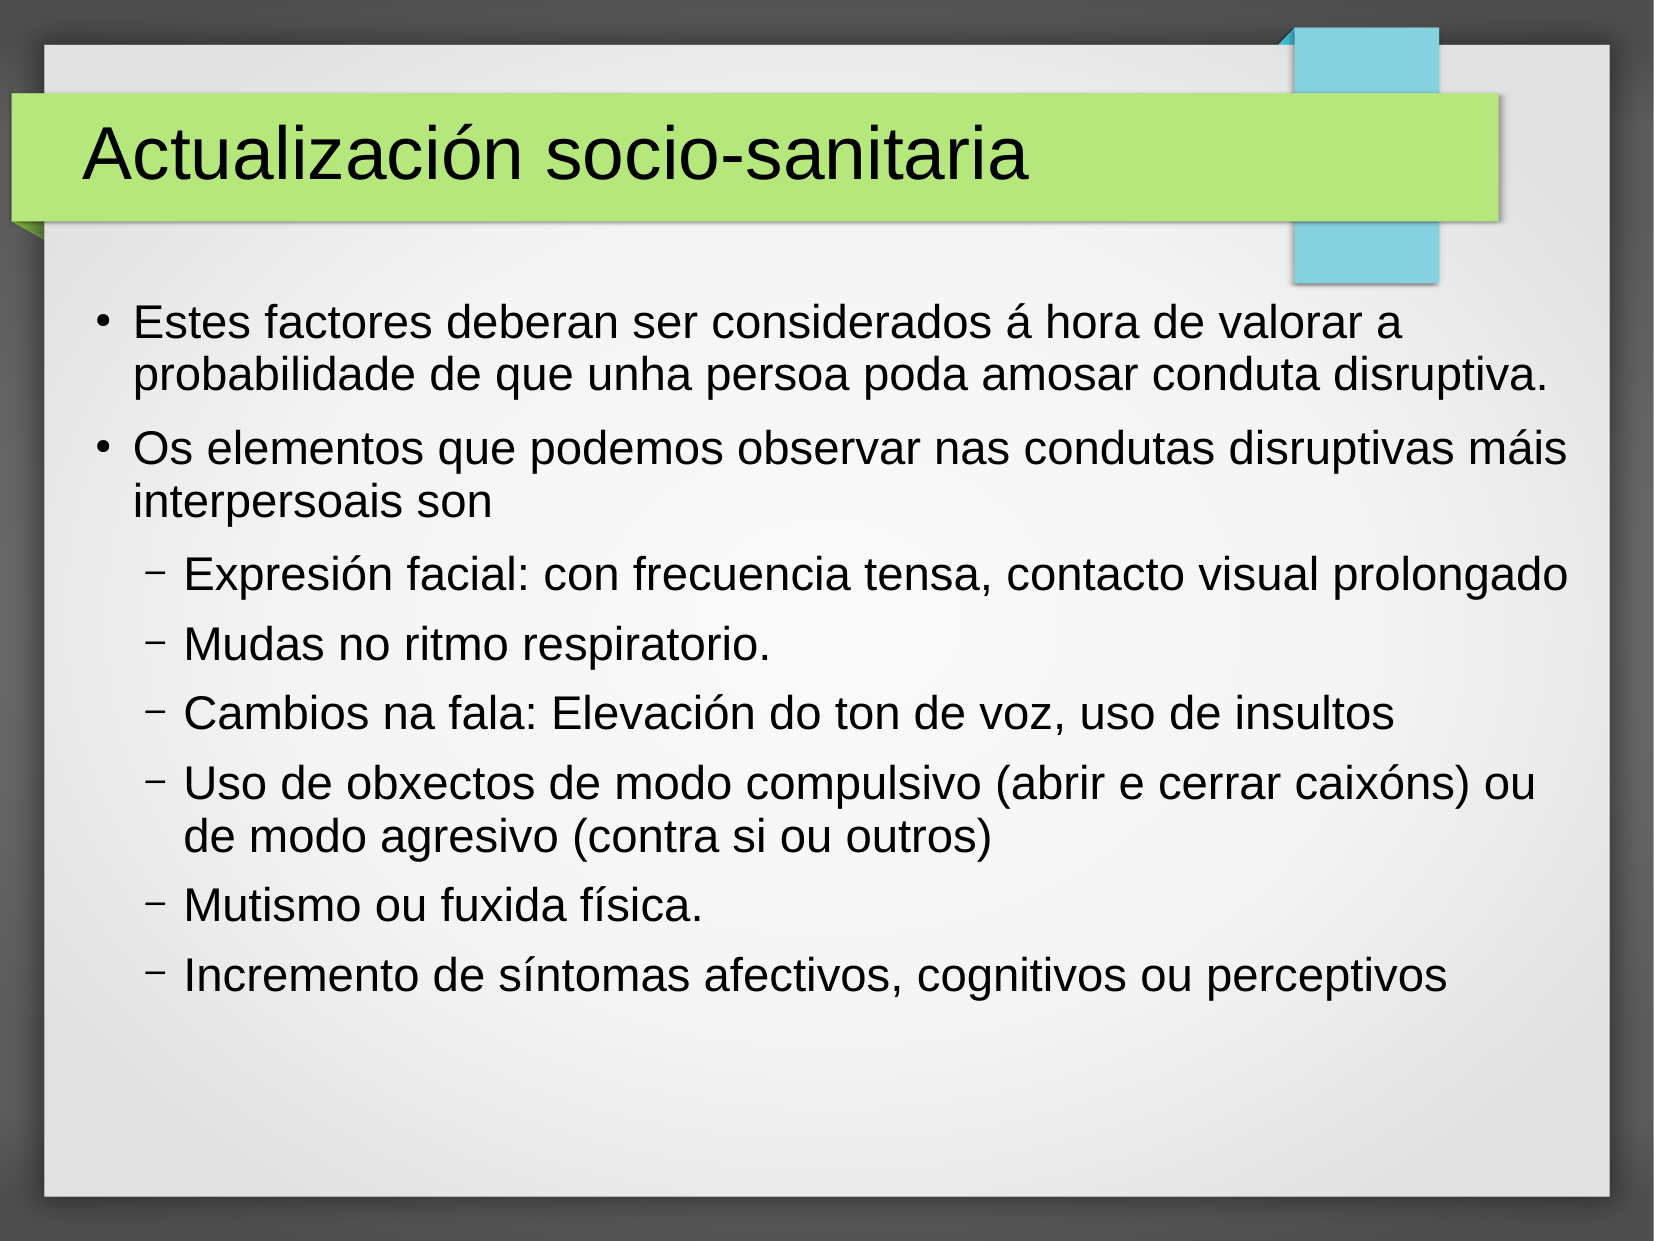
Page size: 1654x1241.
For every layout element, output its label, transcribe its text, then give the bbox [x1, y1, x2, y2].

list Estes factores deberan ser considerados á hora de valorar a probabilidade de que unha persoa poda amosar conduta disruptiva. Os elementos que podemos observar nas condutas disruptivas máis interpersoais son Expresión facial: con frecuencia tensa, contacto visual prolongado Mudas no ritmo respiratorio. Cambios na fala: Elevación do ton de voz, uso de insultos Uso de obxectos de modo compulsivo (abrir e cerrar caixóns) ou de modo agresivo (contra si ou outros) Mutismo ou fuxida física. Incremento de síntomas afectivos, cognitivos ou perceptivos [82, 295, 1571, 1015]
title Actualización socio-sanitaria [82, 94, 1264, 213]
picture [0, 0, 1654, 1241]
